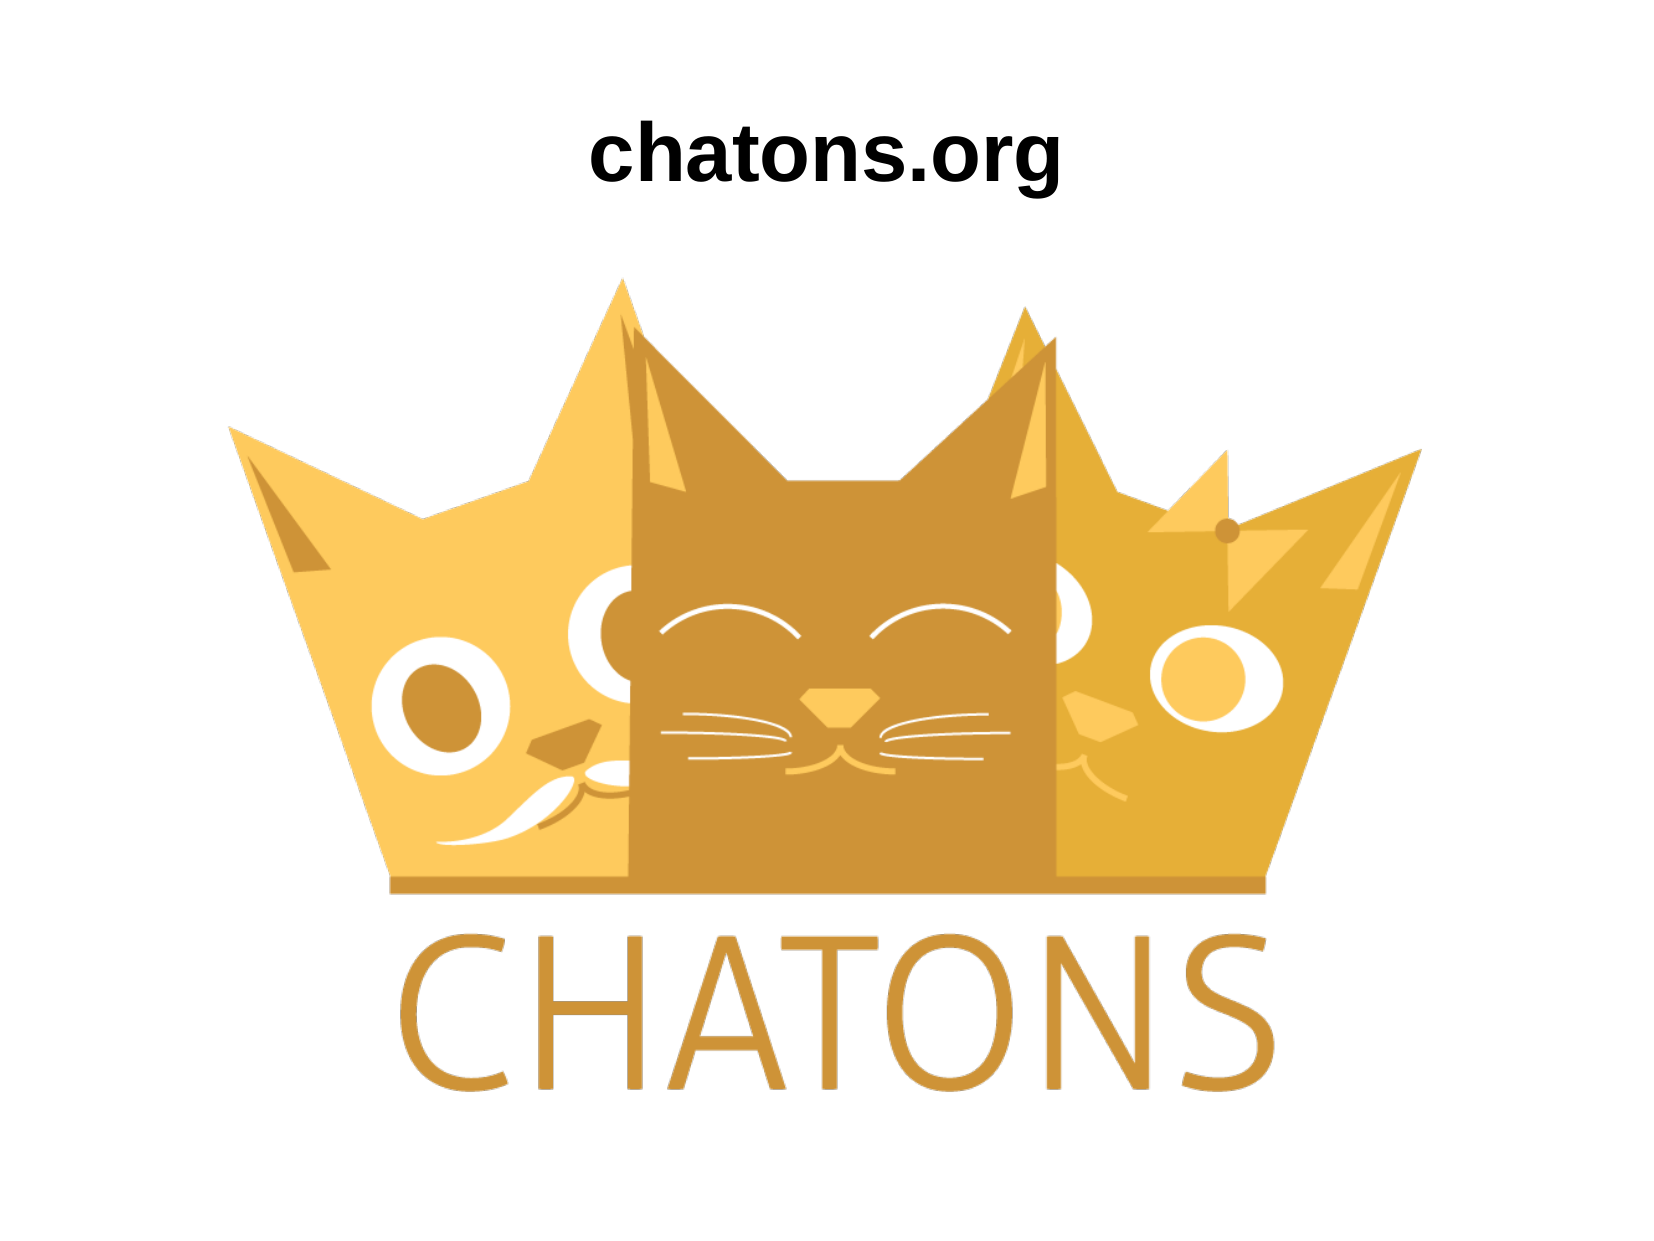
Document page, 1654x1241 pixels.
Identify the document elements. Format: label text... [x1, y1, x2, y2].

title chatons.org [82, 49, 1571, 257]
picture [212, 129, 1453, 1241]
